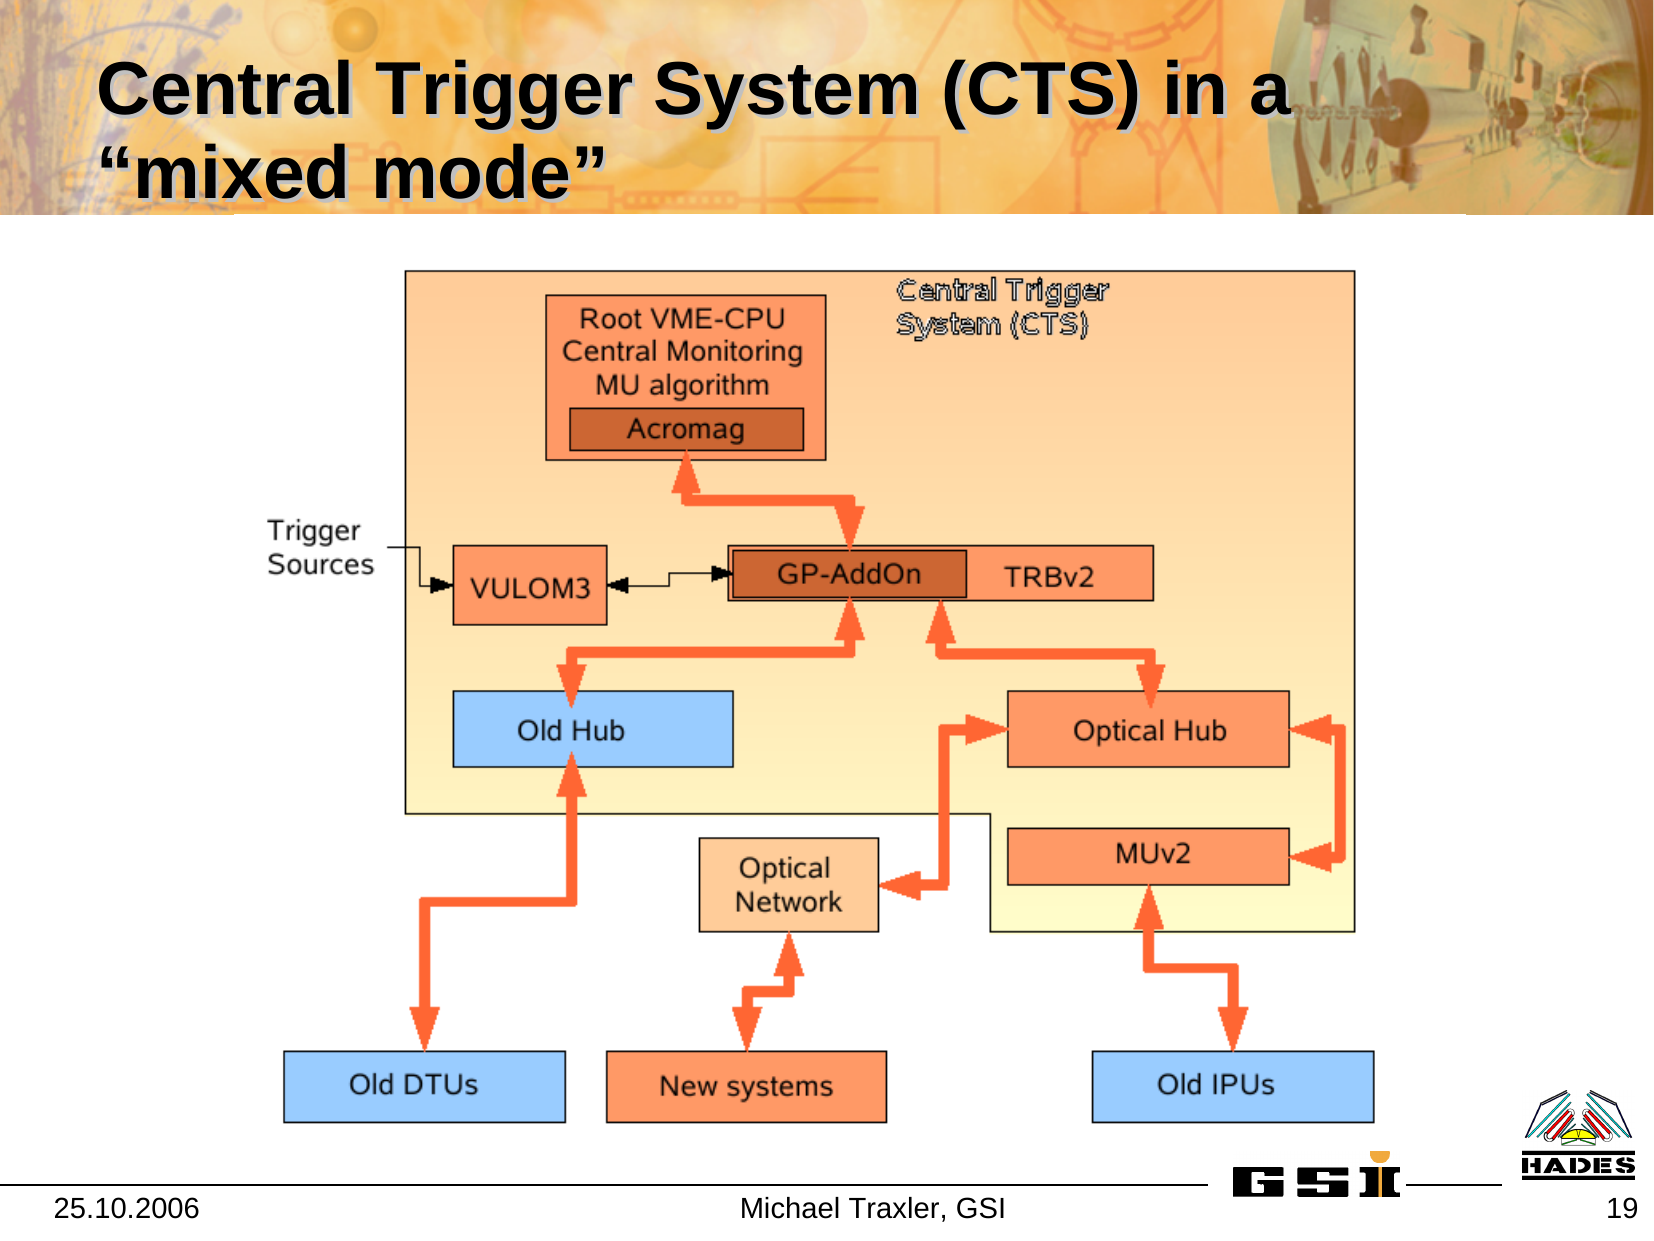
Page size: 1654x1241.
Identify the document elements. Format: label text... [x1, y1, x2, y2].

title Central Trigger System (CTS) in a “mixed mode” [96, 34, 1502, 227]
picture [234, 214, 1466, 1197]
picture [0, 0, 1654, 215]
picture [1522, 1090, 1635, 1180]
